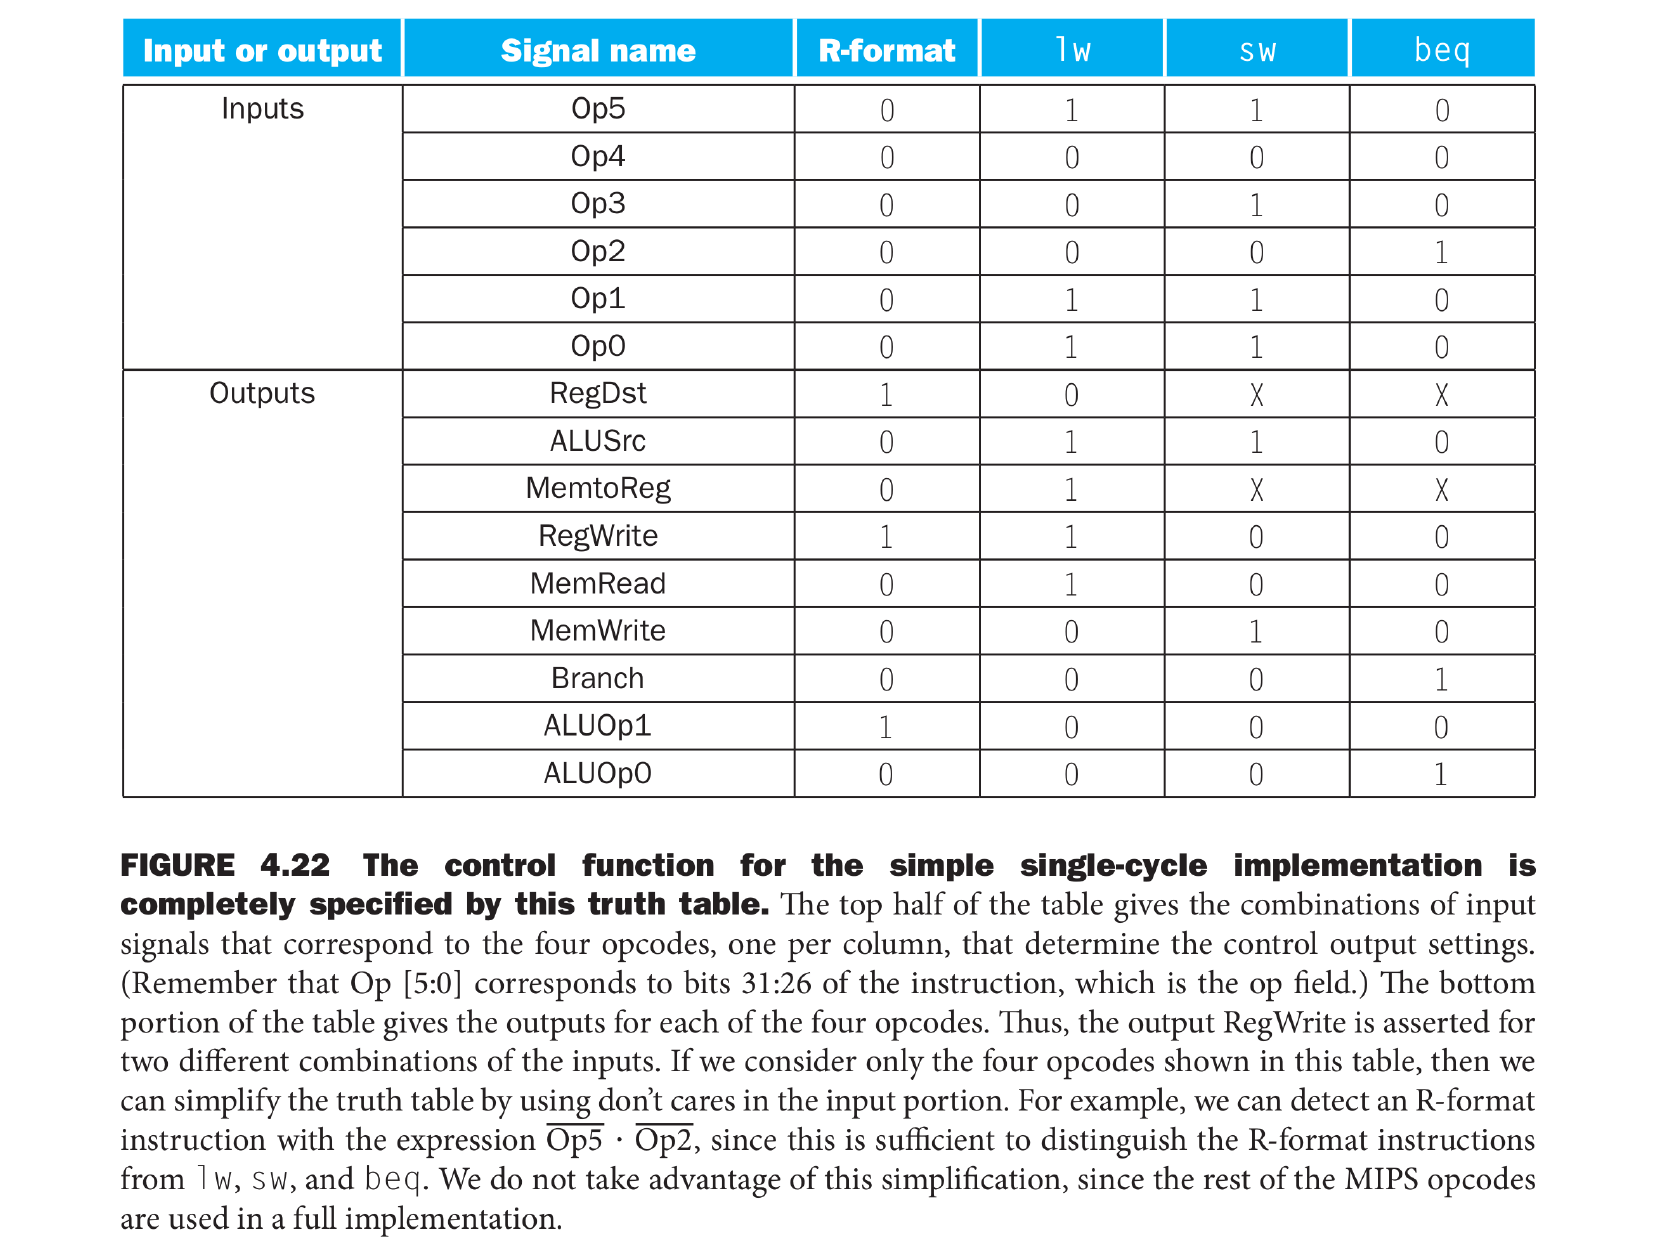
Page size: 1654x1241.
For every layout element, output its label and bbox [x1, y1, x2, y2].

picture [107, 0, 1551, 1241]
